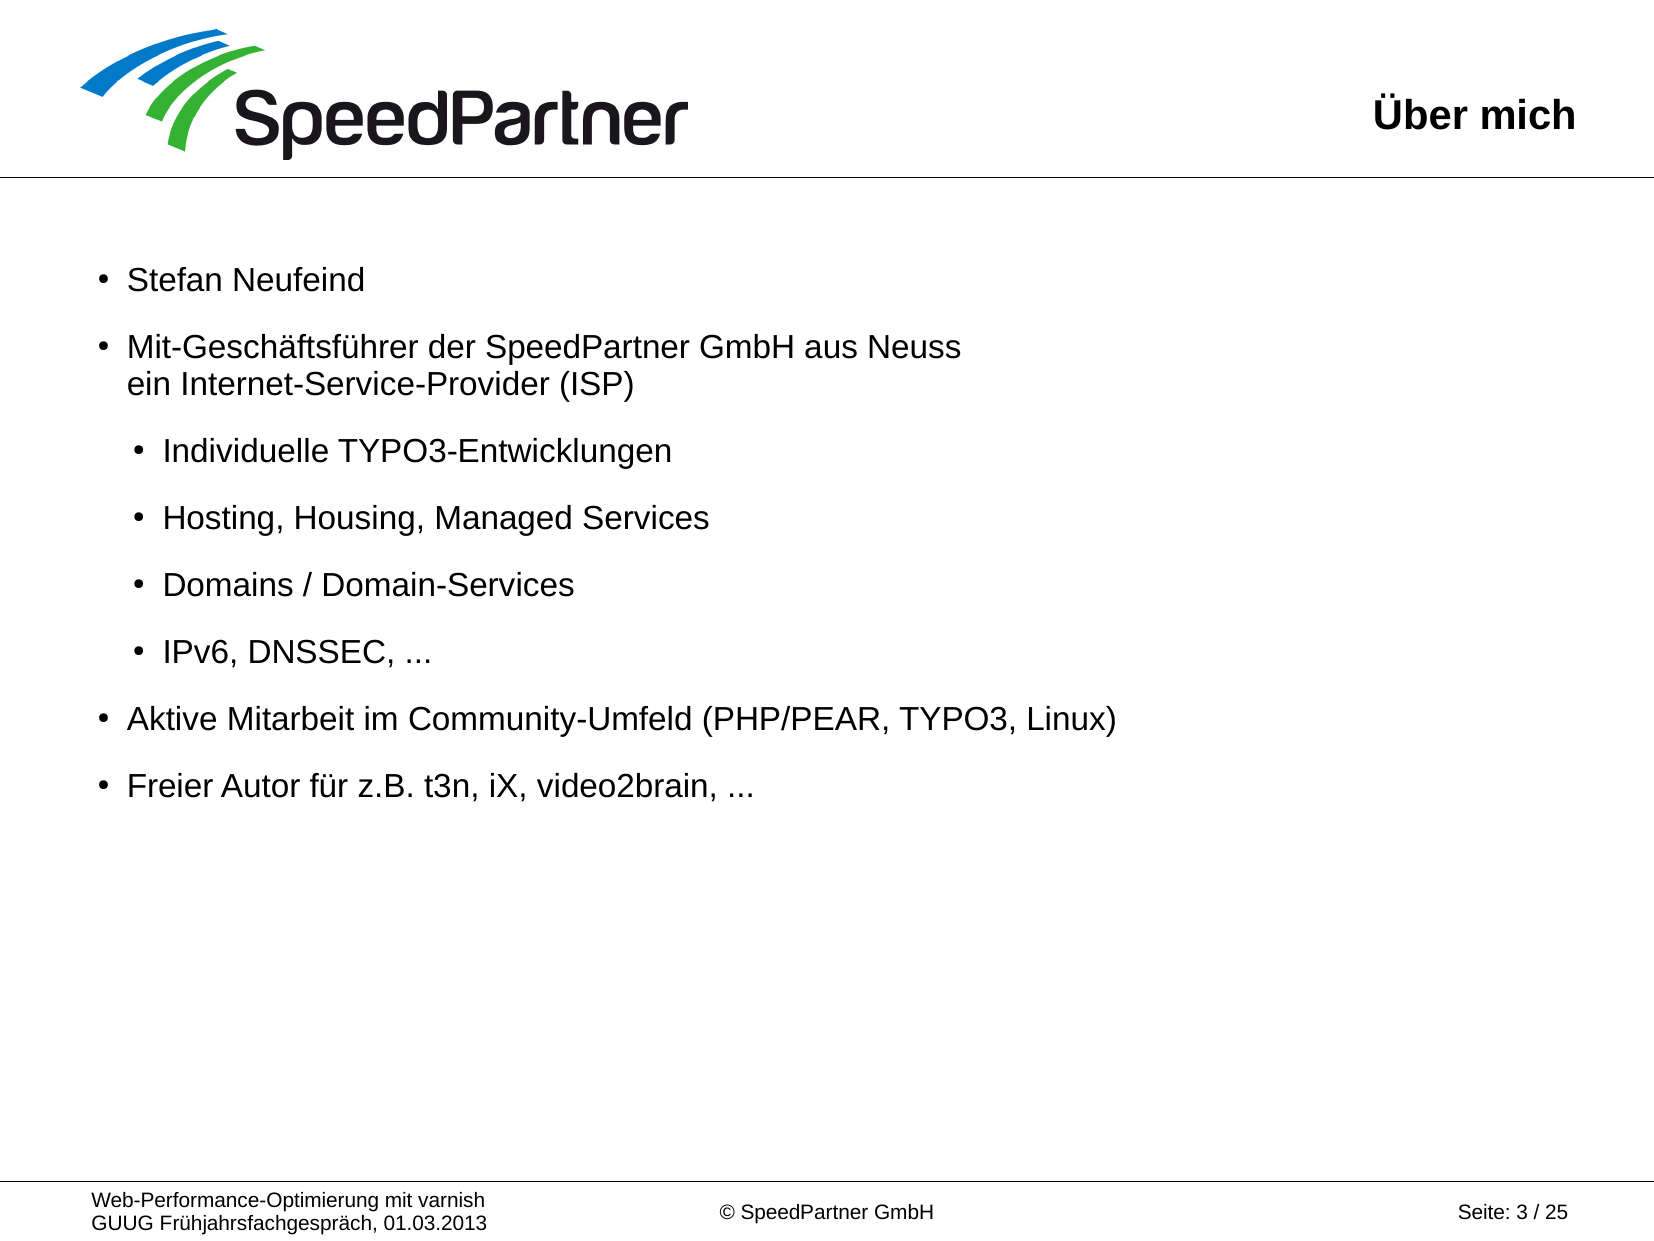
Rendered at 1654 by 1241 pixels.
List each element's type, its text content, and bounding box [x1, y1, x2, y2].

picture [80, 29, 688, 160]
text_box Stefan Neufeind Mit-Geschäftsführer der SpeedPartner GmbH aus Neuss ein Internet-Service-Provider (ISP) Individuelle TYPO3-Entwicklungen Hosting, Housing, Managed Services Domains / Domain-Services IPv6, DNSSEC, ... Aktive Mitarbeit im Community-Umfeld (PHP/PEAR, TYPO3, Linux) Freier Autor für z.B. t3n, iX, video2brain, ... [82, 253, 1565, 1177]
title Über mich [590, 70, 1577, 160]
